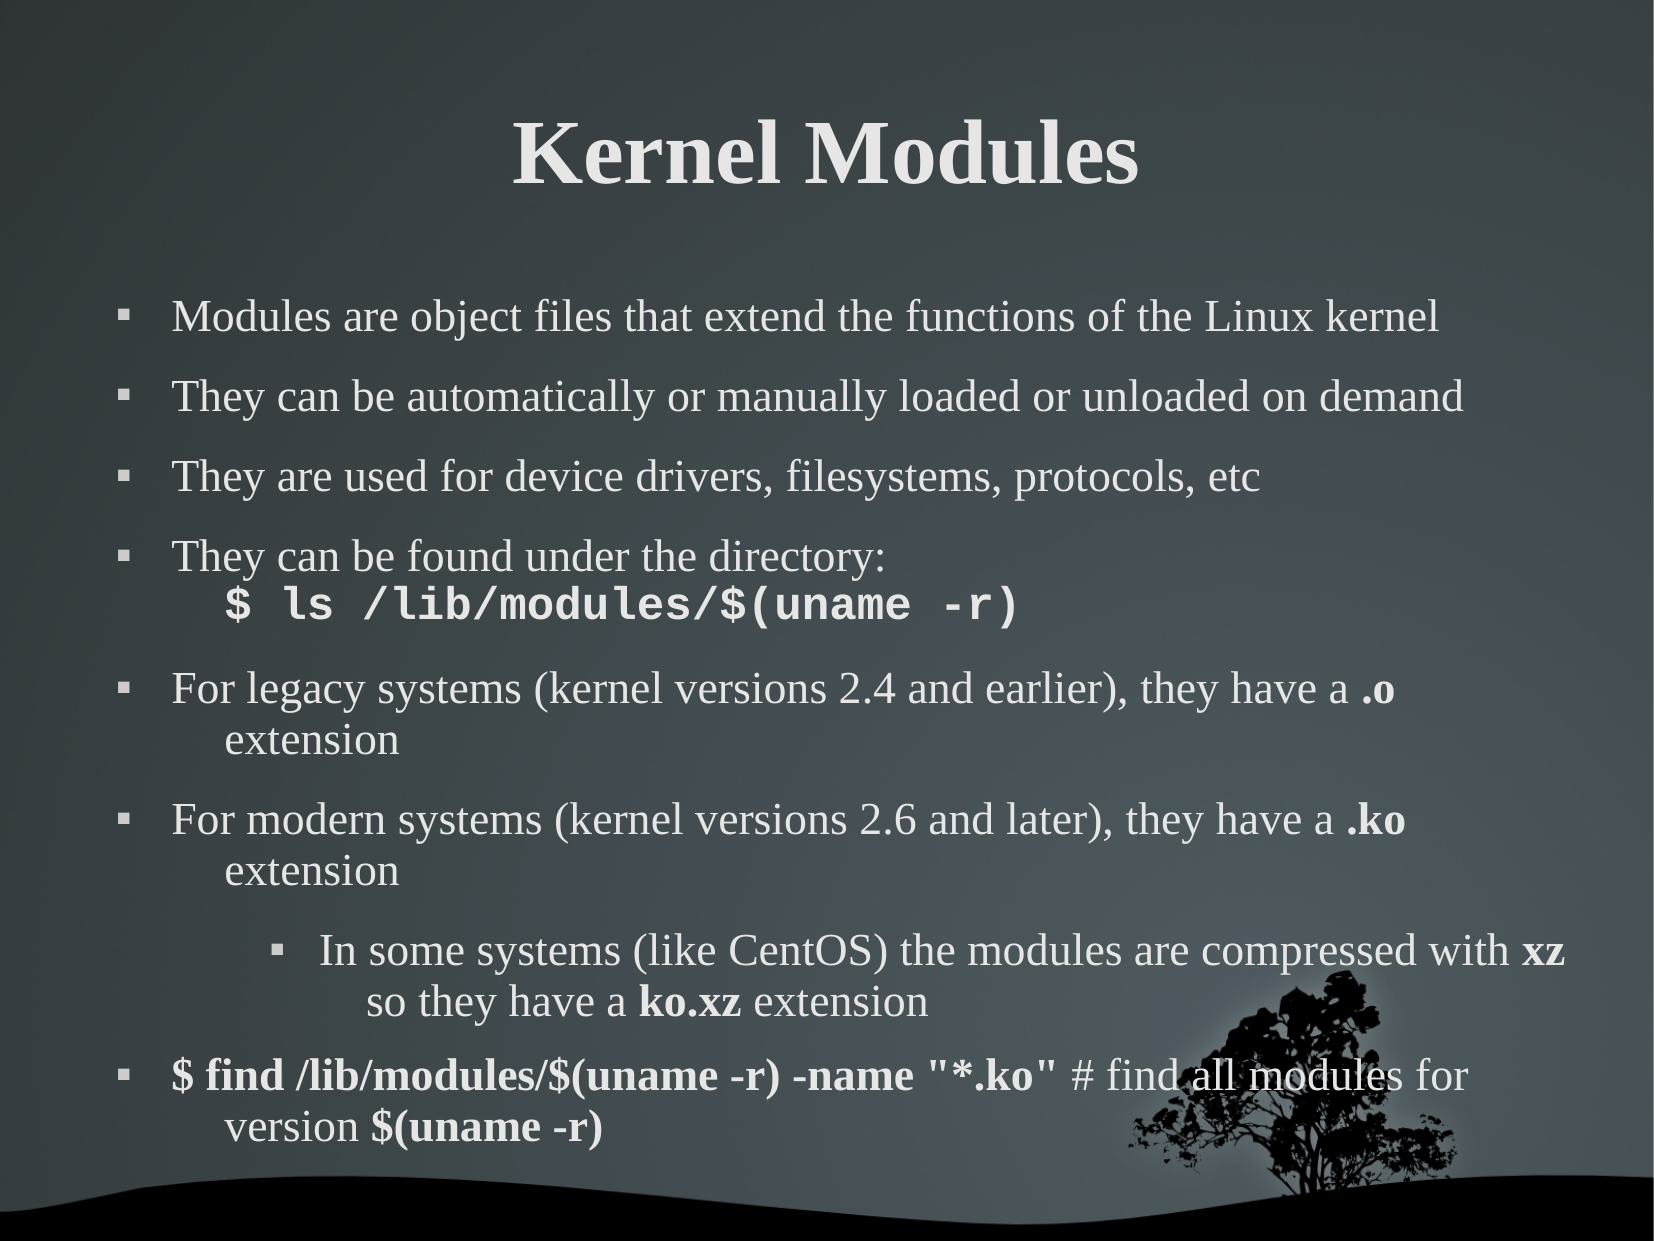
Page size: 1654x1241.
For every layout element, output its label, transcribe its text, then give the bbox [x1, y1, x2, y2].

list Modules are object files that extend the functions of the Linux kernel They can be automatically or manually loaded or unloaded on demand They are used for device drivers, filesystems, protocols, etc They can be found under the directory: $ ls /lib/modules/$(uname -r) For legacy systems (kernel versions 2.4 and earlier), they have a .o extension For modern systems (kernel versions 2.6 and later), they have a .ko extension In some systems (like CentOS) the modules are compressed with xz so they have a ko.xz extension $ find /lib/modules/$(uname -r) -name "*.ko" # find all modules for version $(uname -r) [82, 290, 1571, 1241]
picture [0, 0, 1654, 1241]
title Kernel Modules [82, 33, 1571, 273]
